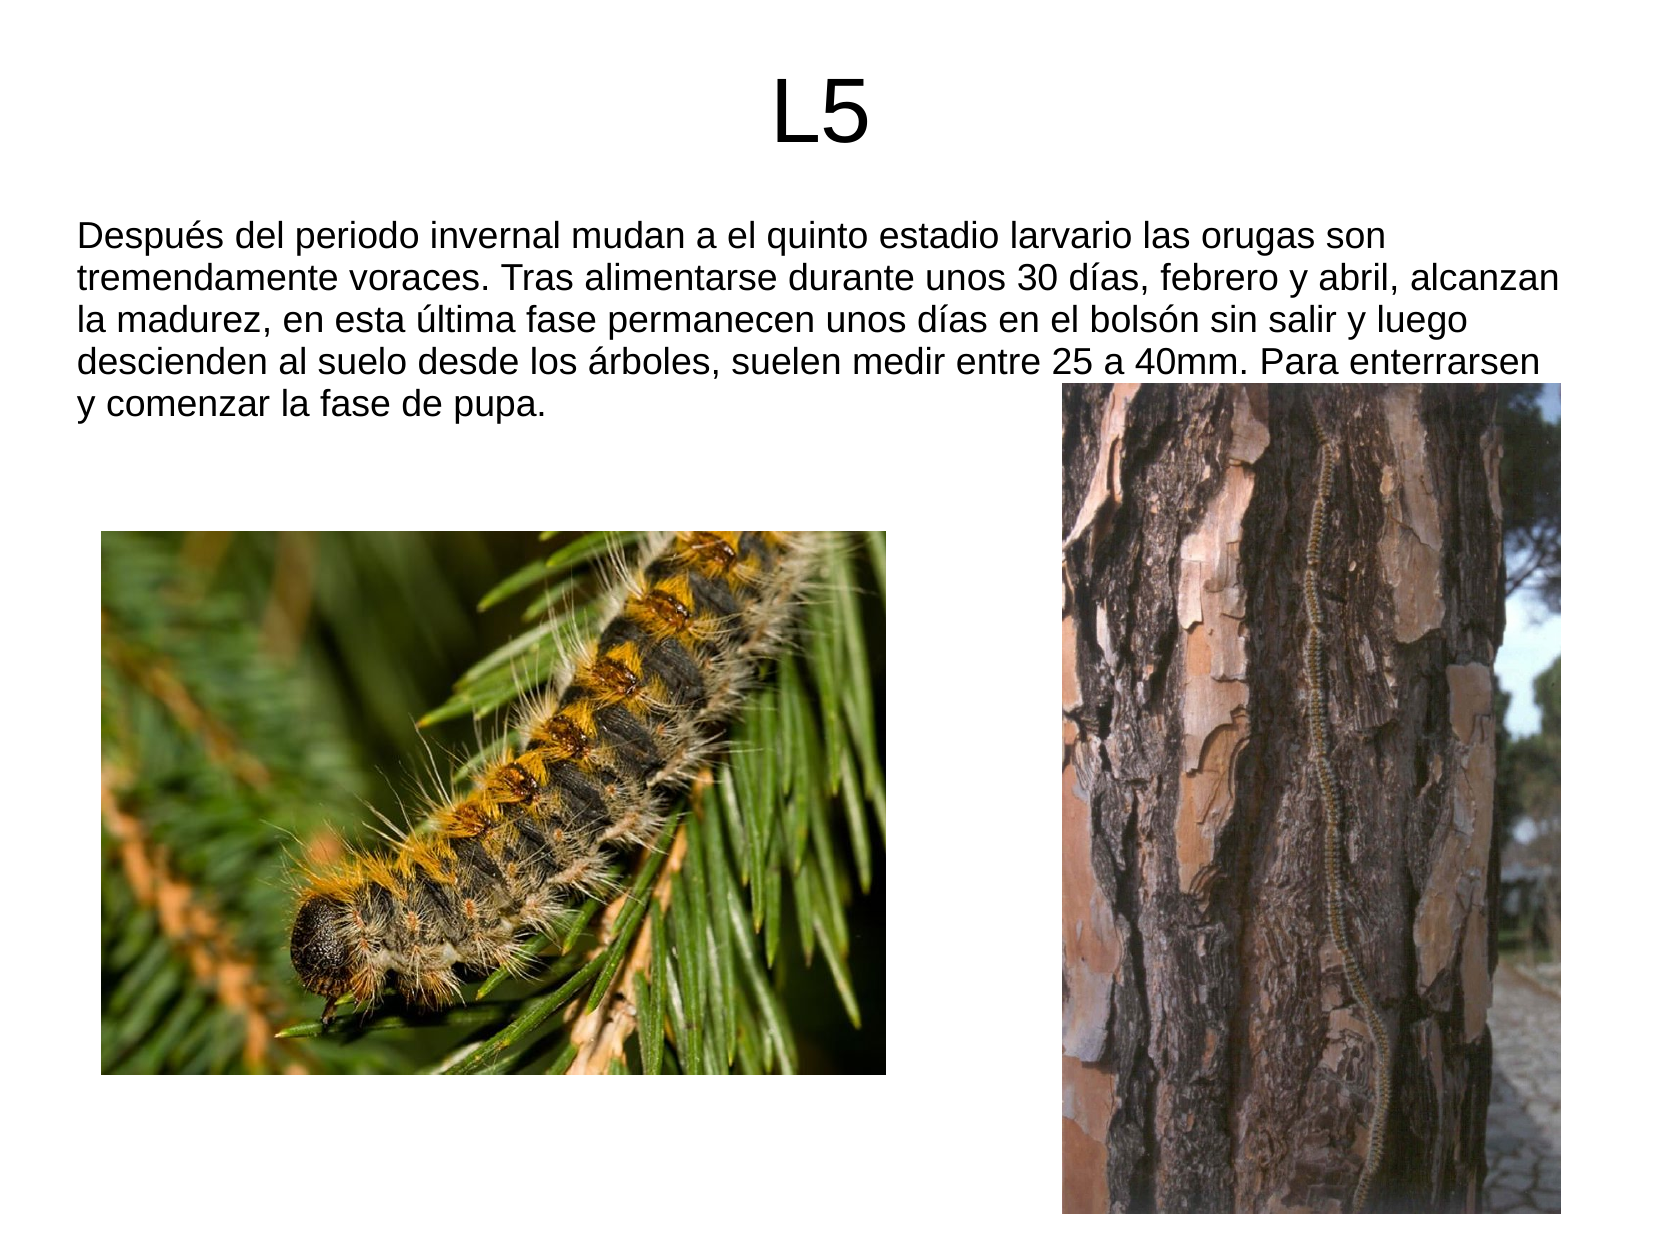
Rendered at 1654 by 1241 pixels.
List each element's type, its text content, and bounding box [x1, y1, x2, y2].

title L5 [76, 14, 1565, 207]
list Después del periodo invernal mudan a el quinto estadio larvario las orugas son tremendamente voraces. Tras alimentarse durante unos 30 días, febrero y abril, alcanzan la madurez, en esta última fase permanecen unos días en el bolsón sin salir y luego descienden al suelo desde los árboles, suelen medir entre 25 a 40mm. Para enterrarsen y comenzar la fase de pupa. [76, 214, 1565, 1019]
picture [1062, 383, 1561, 1214]
picture [101, 531, 886, 1075]
